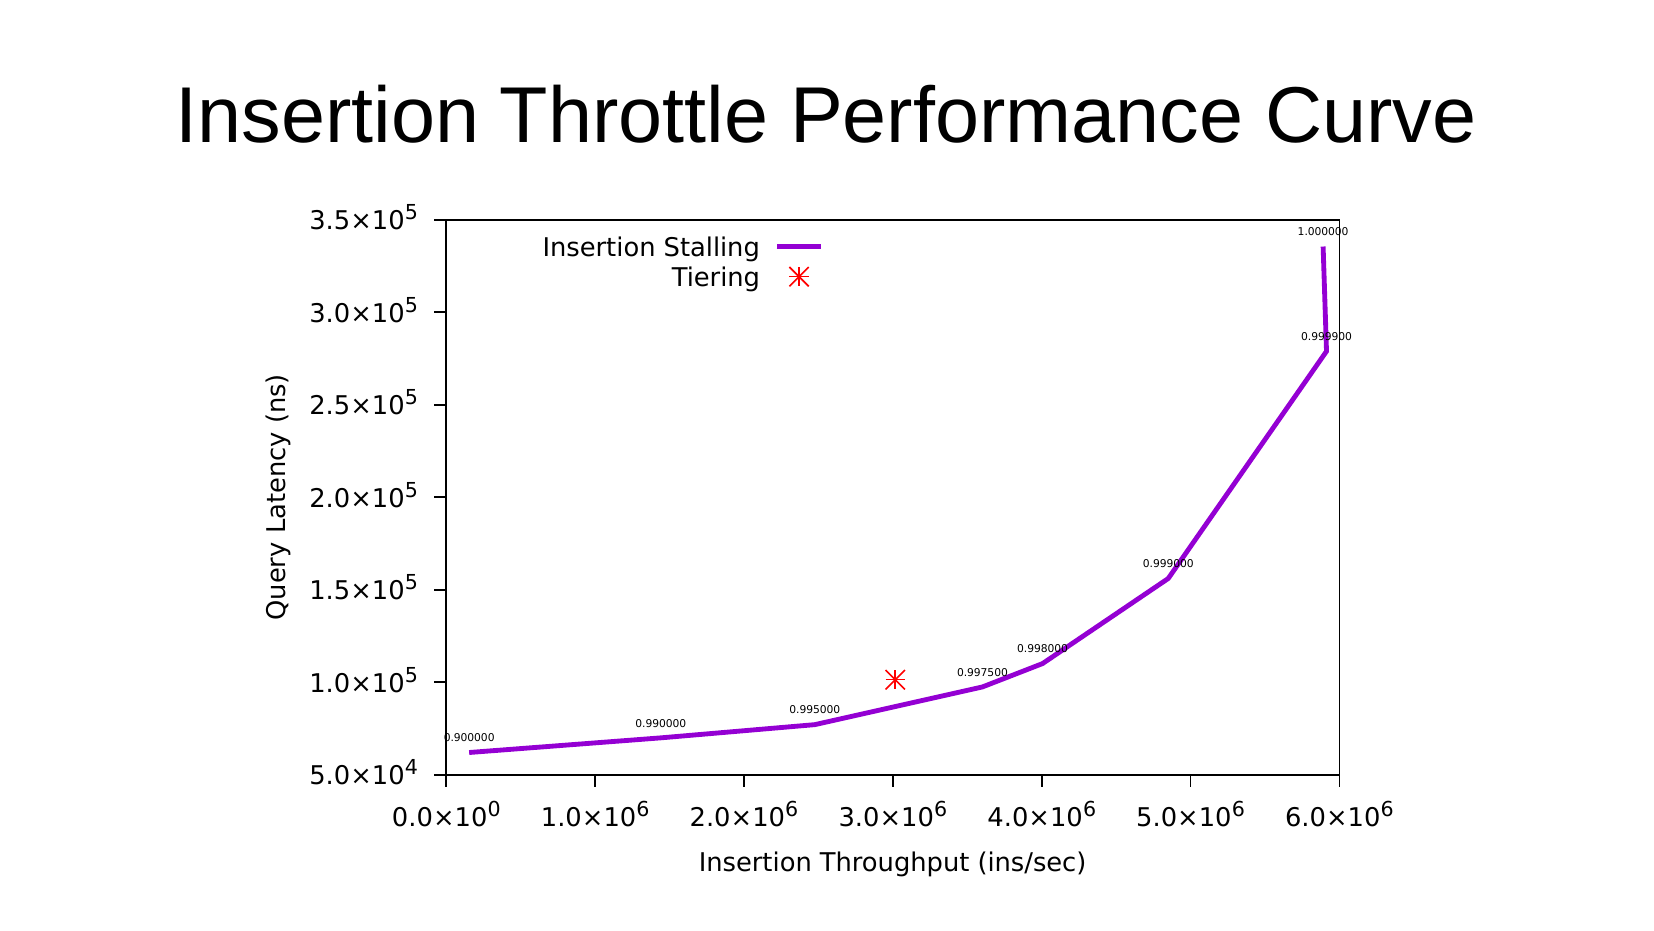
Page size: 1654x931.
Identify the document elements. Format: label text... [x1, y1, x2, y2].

picture [246, 188, 1407, 885]
title Insertion Throttle Performance Curve [82, 37, 1571, 193]
